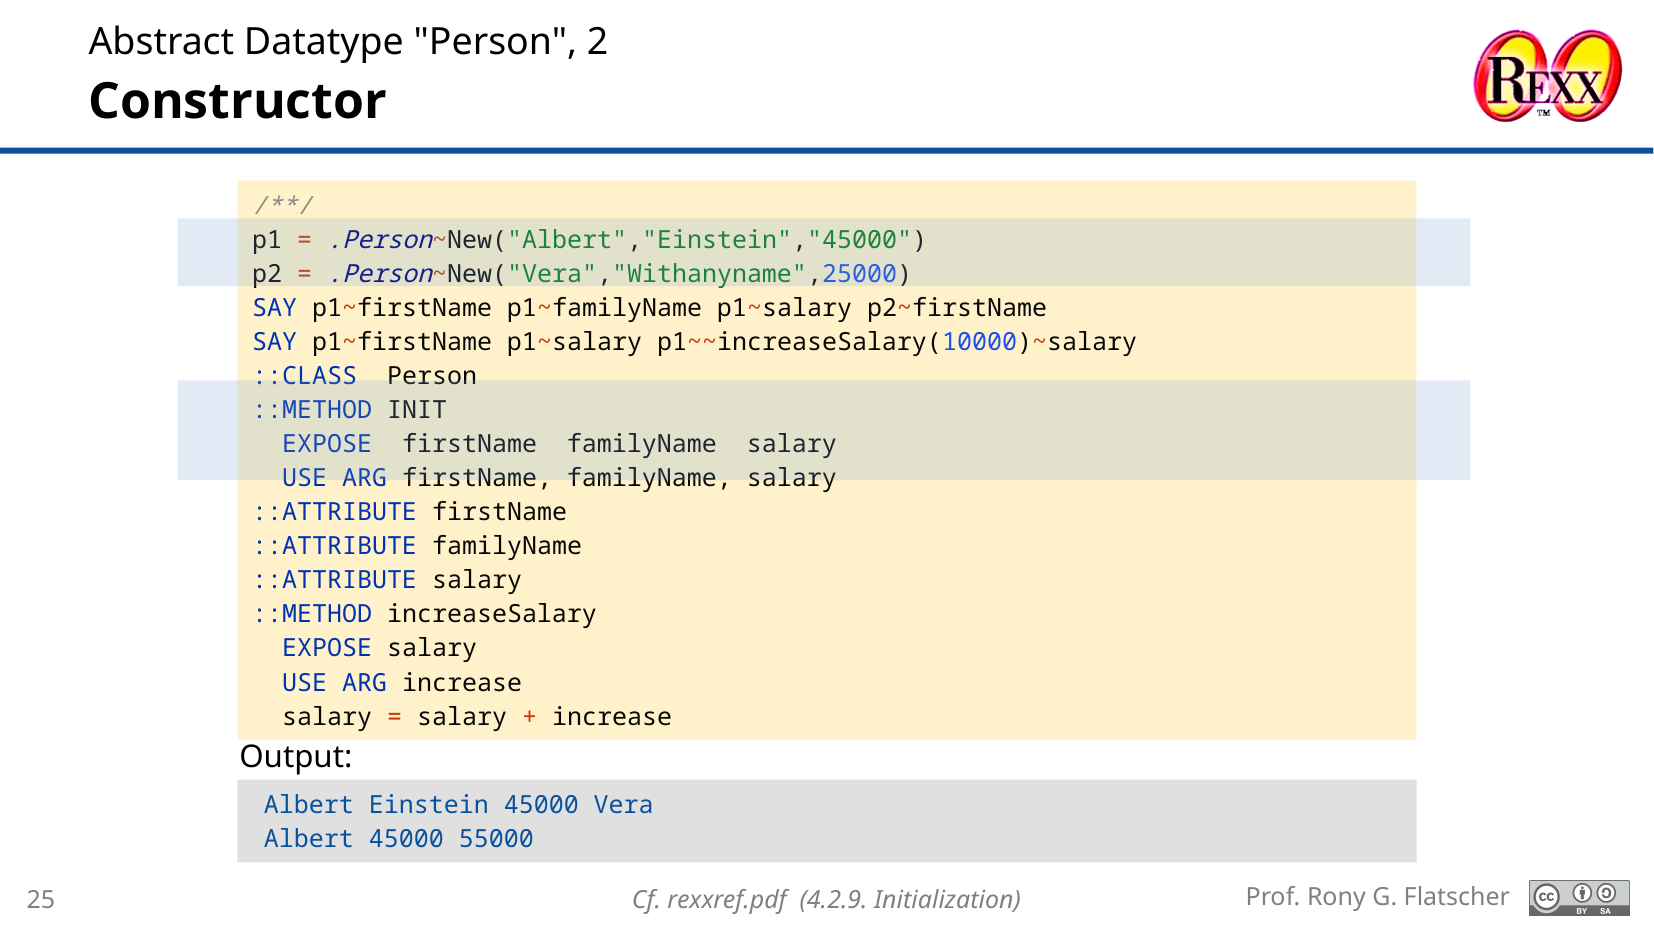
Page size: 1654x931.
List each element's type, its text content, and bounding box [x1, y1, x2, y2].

text_box Cf. rexxref.pdf (4.2.9. Initialization) [0, 874, 1654, 922]
text_box Output: [224, 726, 390, 783]
text_box /**/ p1 = .Person~New("Albert","Einstein","45000") p2 = .Person~New("Vera","Withanyname",25000) SAY p1~firstName p1~familyName p1~salary p2~firstName SAY p1~firstName p1~salary p1~~increaseSalary(10000)~salary ::CLASS Person ::METHOD INIT EXPOSE firstName familyName salary USE ARG firstName, familyName, salary ::ATTRIBUTE firstName ::ATTRIBUTE familyName ::ATTRIBUTE salary ::METHOD increaseSalary EXPOSE salary USE ARG increase salary = salary + increase [237, 180, 1417, 218]
title Abstract Datatype "Person", 2 Constructor [29, 0, 1654, 148]
text_box /**/ p1 = .Person~New("Albert","Einstein","45000") p2 = .Person~New("Vera","Withanyname",25000) SAY p1~firstName p1~familyName p1~salary p2~firstName SAY p1~firstName p1~salary p1~~increaseSalary(10000)~salary ::CLASS Person ::METHOD INIT EXPOSE firstName familyName salary USE ARG firstName, familyName, salary ::ATTRIBUTE firstName ::ATTRIBUTE familyName ::ATTRIBUTE salary ::METHOD increaseSalary EXPOSE salary USE ARG increase salary = salary + increase [237, 481, 1417, 720]
text_box Albert Einstein 45000 Vera Albert 45000 55000 [237, 779, 1417, 860]
text_box [177, 380, 1471, 481]
text_box /**/ p1 = .Person~New("Albert","Einstein","45000") p2 = .Person~New("Vera","Withanyname",25000) SAY p1~firstName p1~familyName p1~salary p2~firstName SAY p1~firstName p1~salary p1~~increaseSalary(10000)~salary ::CLASS Person ::METHOD INIT EXPOSE firstName familyName salary USE ARG firstName, familyName, salary ::ATTRIBUTE firstName ::ATTRIBUTE familyName ::ATTRIBUTE salary ::METHOD increaseSalary EXPOSE salary USE ARG increase salary = salary + increase [237, 287, 1417, 380]
text_box [177, 218, 1471, 287]
